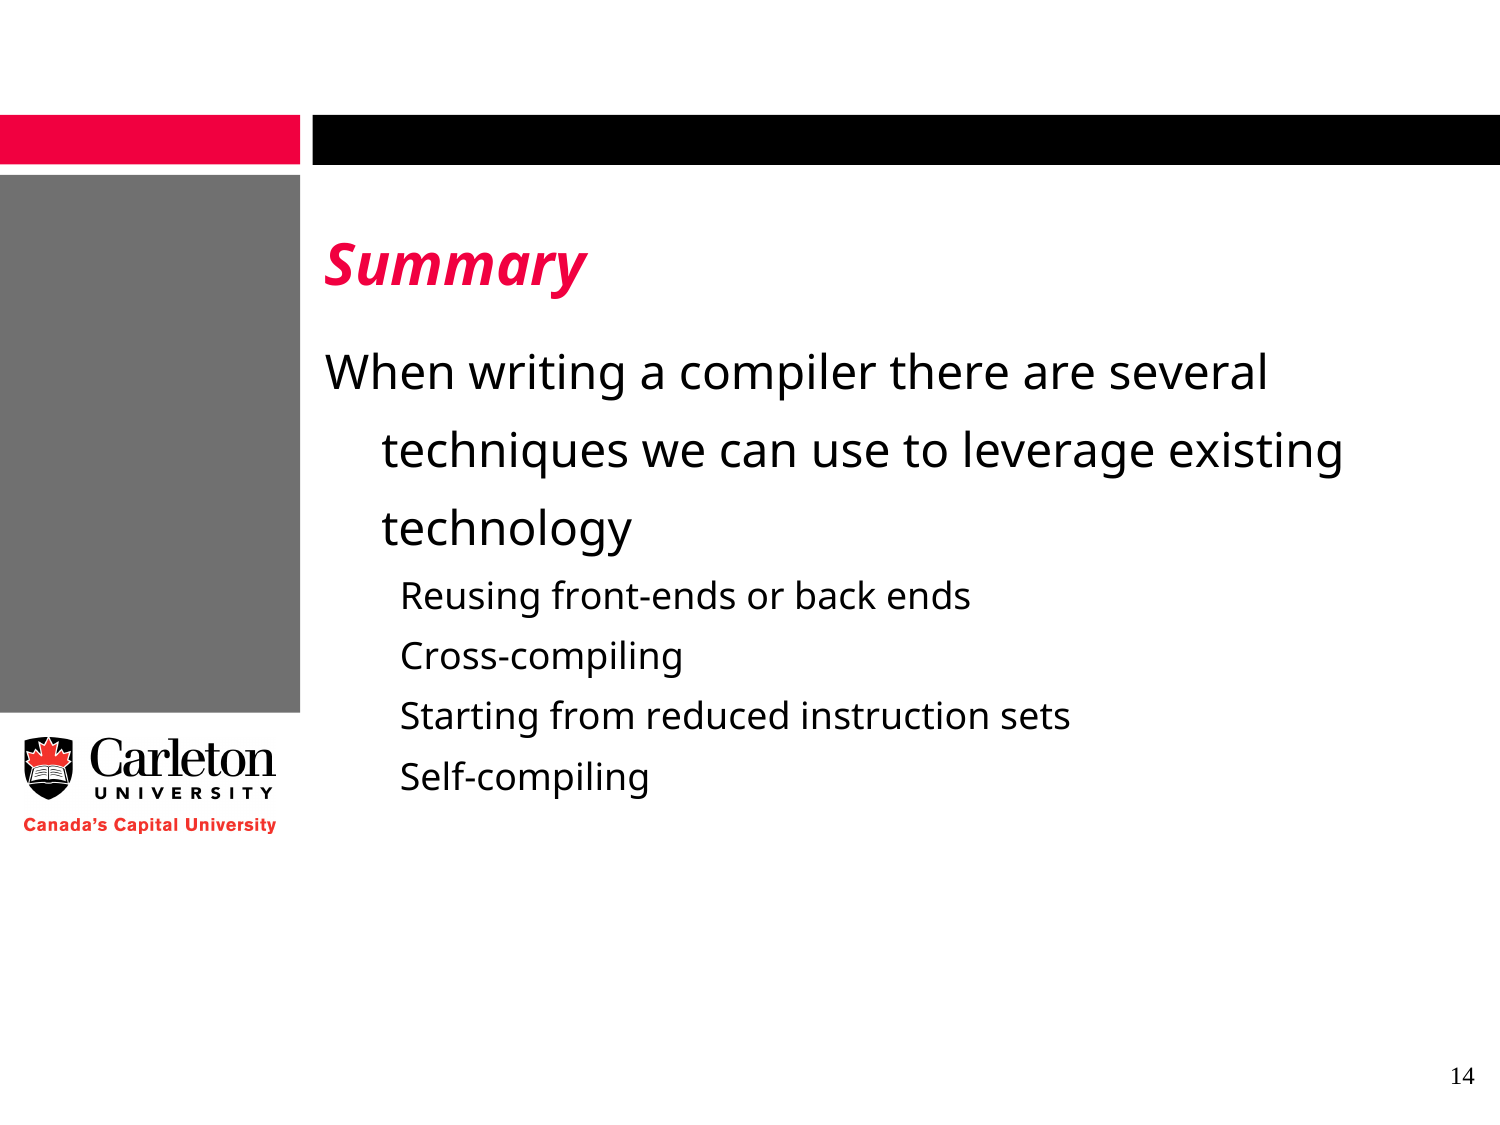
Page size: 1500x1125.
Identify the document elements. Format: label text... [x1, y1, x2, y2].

title Summary [324, 194, 1450, 324]
list When writing a compiler there are several techniques we can use to leverage existing technology Reusing front-ends or back ends Cross-compiling Starting from reduced instruction sets Self-compiling [324, 324, 1450, 1036]
picture [24, 737, 276, 834]
